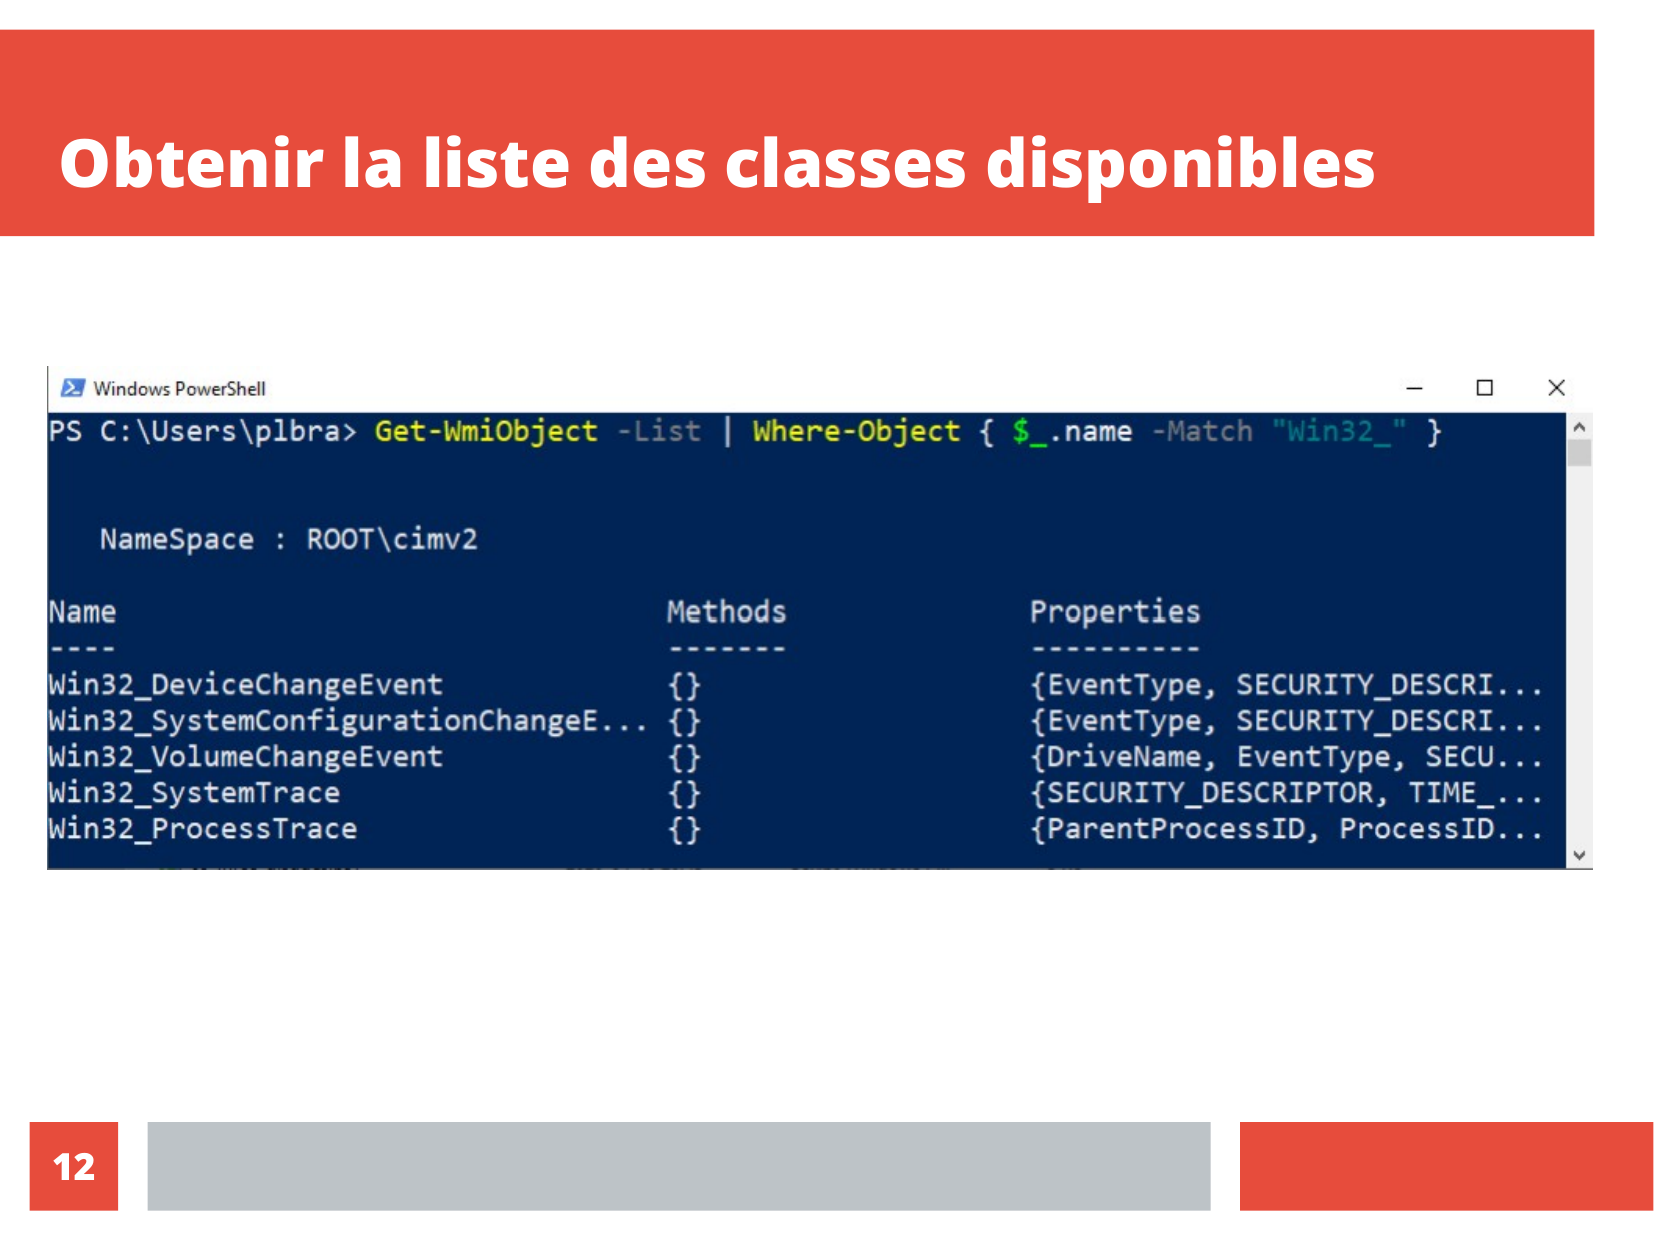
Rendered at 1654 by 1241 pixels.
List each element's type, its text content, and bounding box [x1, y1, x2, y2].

picture [47, 366, 1593, 870]
title Obtenir la liste des classes disponibles [59, 59, 1595, 207]
